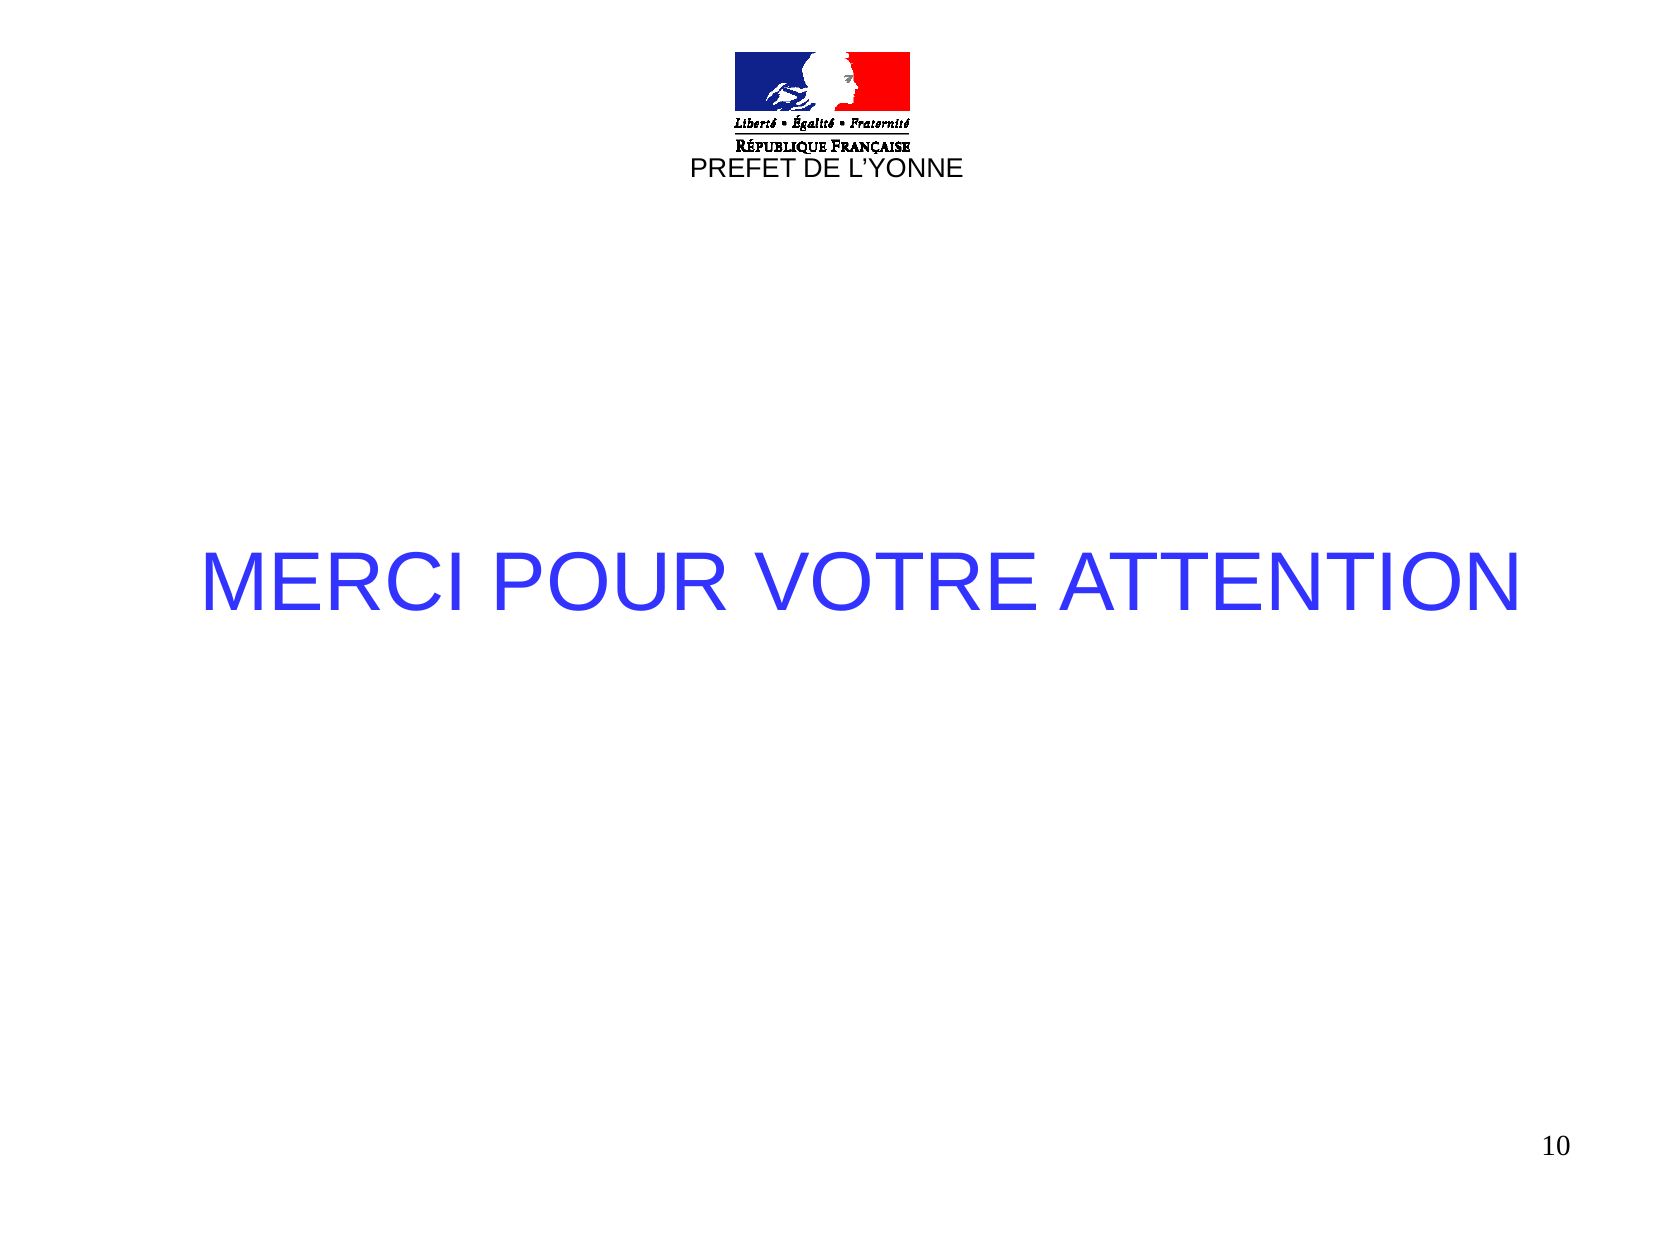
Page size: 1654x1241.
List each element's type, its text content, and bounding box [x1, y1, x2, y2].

list MERCI POUR VOTRE ATTENTION [82, 290, 1571, 1010]
chart [733, 49, 910, 154]
title PREFET DE L’YONNE [82, 49, 1571, 257]
